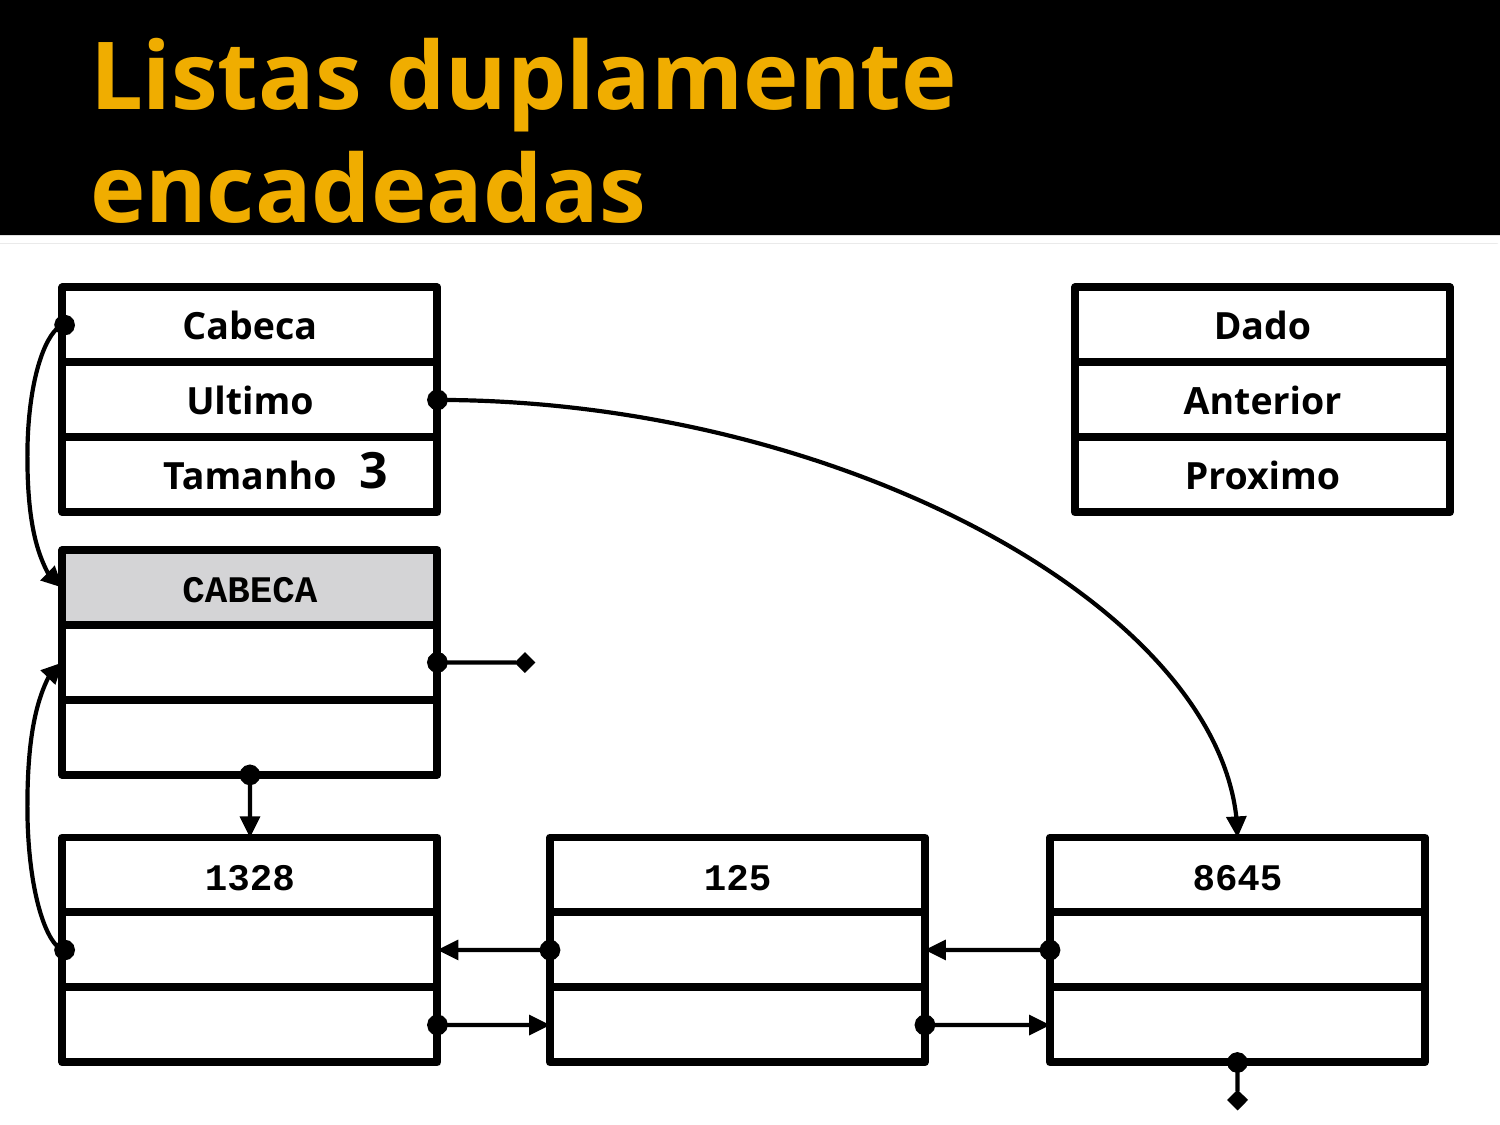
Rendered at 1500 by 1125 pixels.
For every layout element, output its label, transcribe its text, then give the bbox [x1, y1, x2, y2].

text_box [62, 624, 438, 775]
text_box [62, 912, 438, 1063]
text_box CABECA [62, 549, 438, 624]
text_box Proximo [1074, 437, 1450, 513]
text_box 125 [549, 837, 925, 912]
text_box Dado [1074, 287, 1450, 362]
title Listas duplamente encadeadas [75, 25, 1425, 231]
text_box Cabeca [62, 287, 438, 362]
text_box Ultimo [62, 362, 438, 437]
text_box 1328 [62, 837, 438, 912]
text_box [549, 912, 925, 1063]
text_box [1049, 912, 1425, 1063]
text_box Tamanho [62, 437, 438, 513]
text_box Anterior [1074, 362, 1450, 437]
text_box 8645 [1049, 837, 1425, 912]
text_box 3 [344, 430, 403, 506]
